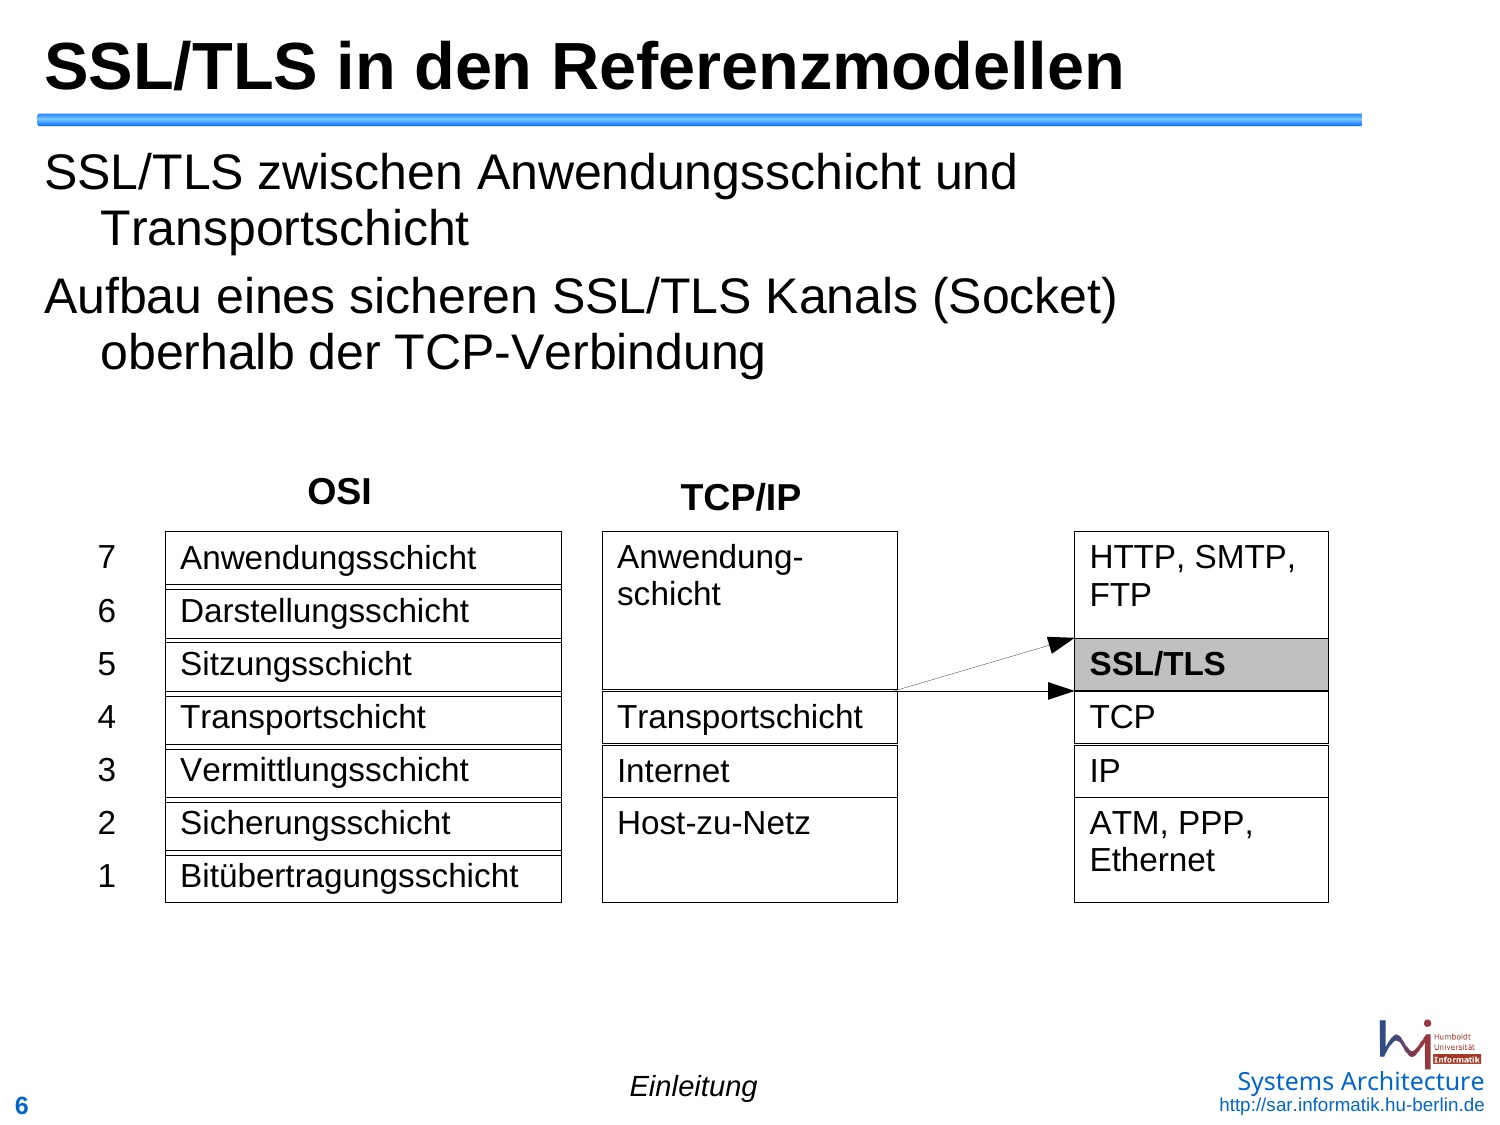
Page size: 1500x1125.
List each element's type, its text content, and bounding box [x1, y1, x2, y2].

text_box Sitzungsschicht [165, 643, 562, 697]
list SSL/TLS zwischen Anwendungsschicht und Transportschicht Aufbau eines sicheren SSL/TLS Kanals (Socket) oberhalb der TCP-Verbindung [29, 137, 1500, 388]
text_box Transportschicht [602, 691, 898, 744]
text_box TCP [1074, 691, 1329, 744]
text_box IP [1074, 745, 1329, 797]
text_box Vermittlungsschicht [165, 750, 562, 803]
text_box OSI [236, 462, 443, 521]
text_box 6 [82, 584, 130, 637]
text_box Anwendung- schicht [602, 531, 898, 690]
text_box Sicherungsschicht [165, 803, 562, 856]
text_box Transportschicht [165, 697, 562, 750]
text_box 2 [82, 797, 130, 850]
text_box SSL/TLS [1074, 638, 1329, 691]
title SSL/TLS in den Referenzmodellen [29, 20, 1500, 114]
text_box ATM, PPP, Ethernet [1074, 797, 1329, 903]
text_box 4 [82, 690, 130, 743]
text_box Darstellungsschicht [165, 590, 562, 643]
text_box Host-zu-Netz [602, 797, 898, 903]
text_box Internet [602, 745, 898, 797]
text_box 5 [82, 637, 130, 690]
text_box 7 [82, 531, 130, 584]
picture [1376, 1016, 1483, 1071]
text_box Bitübertragungsschicht [165, 856, 562, 903]
text_box 1 [82, 850, 130, 903]
text_box HTTP, SMTP, FTP [1074, 531, 1329, 638]
text_box TCP/IP [637, 468, 845, 527]
text_box 3 [82, 744, 130, 797]
text_box Einleitung [442, 1062, 945, 1111]
text_box Anwendungsschicht [165, 531, 562, 590]
